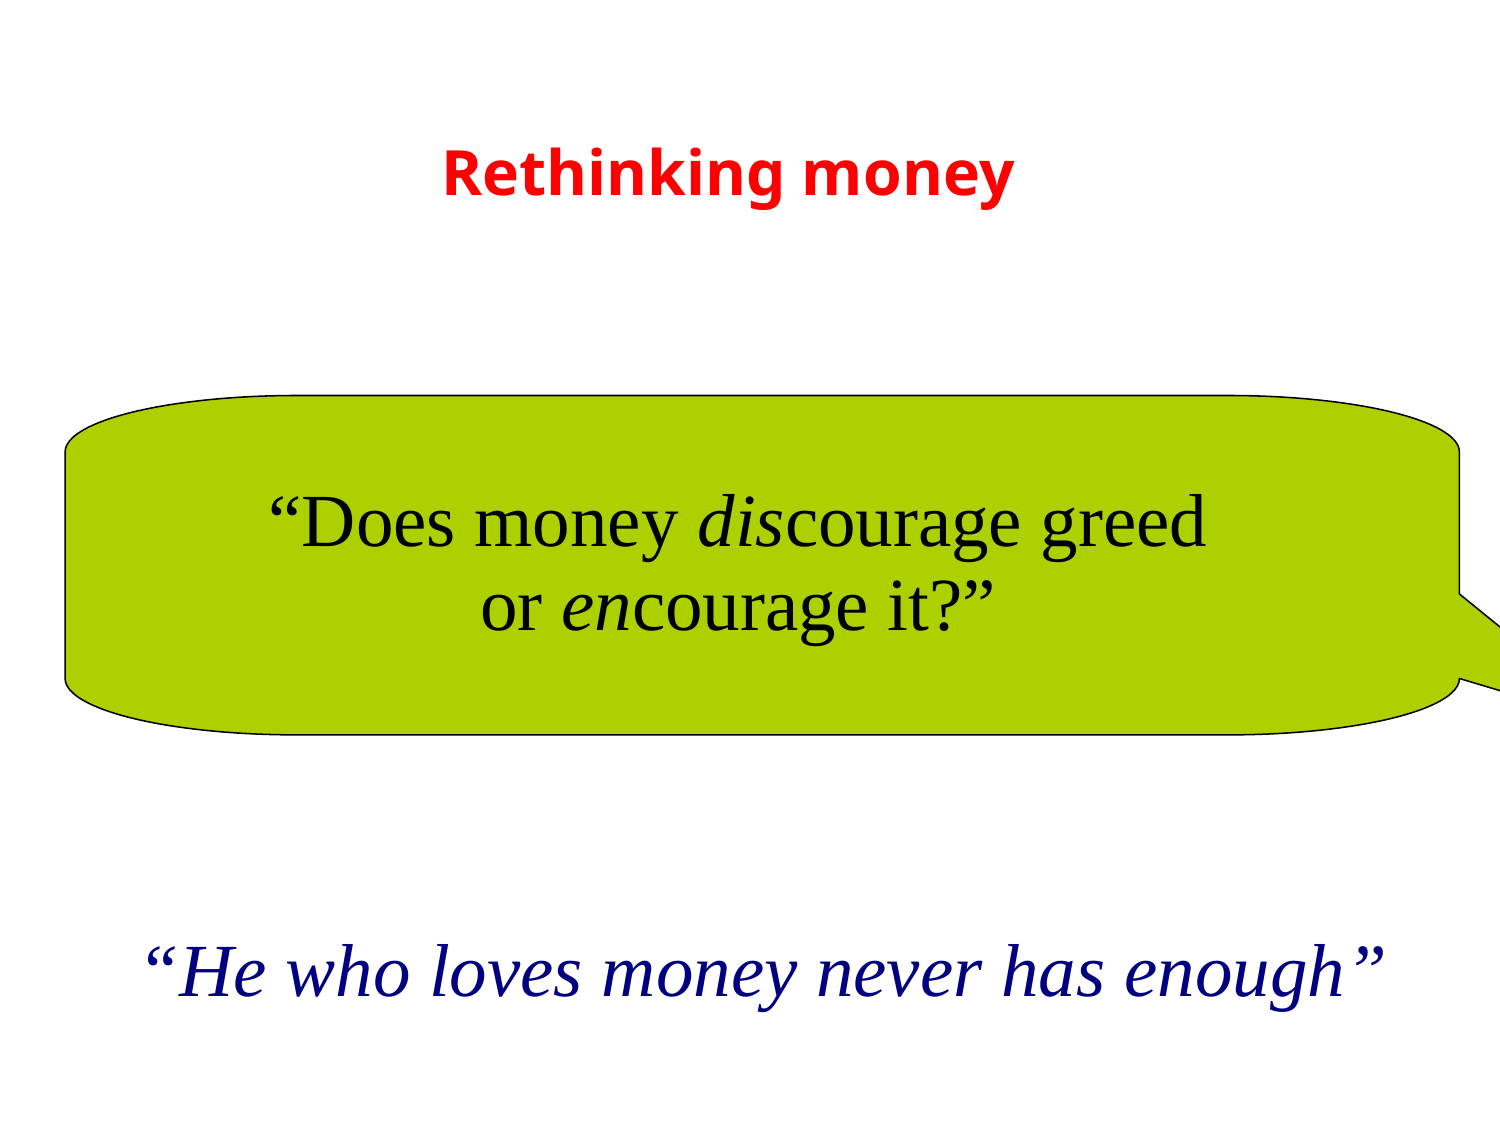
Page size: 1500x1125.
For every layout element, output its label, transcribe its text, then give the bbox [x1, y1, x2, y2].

text_box Rethinking money [206, 76, 1251, 264]
text_box [65, 395, 1500, 735]
text_box “Does money discourage greed or encourage it?” [236, 472, 1241, 655]
text_box “He who loves money never has enough” [97, 921, 1428, 1021]
